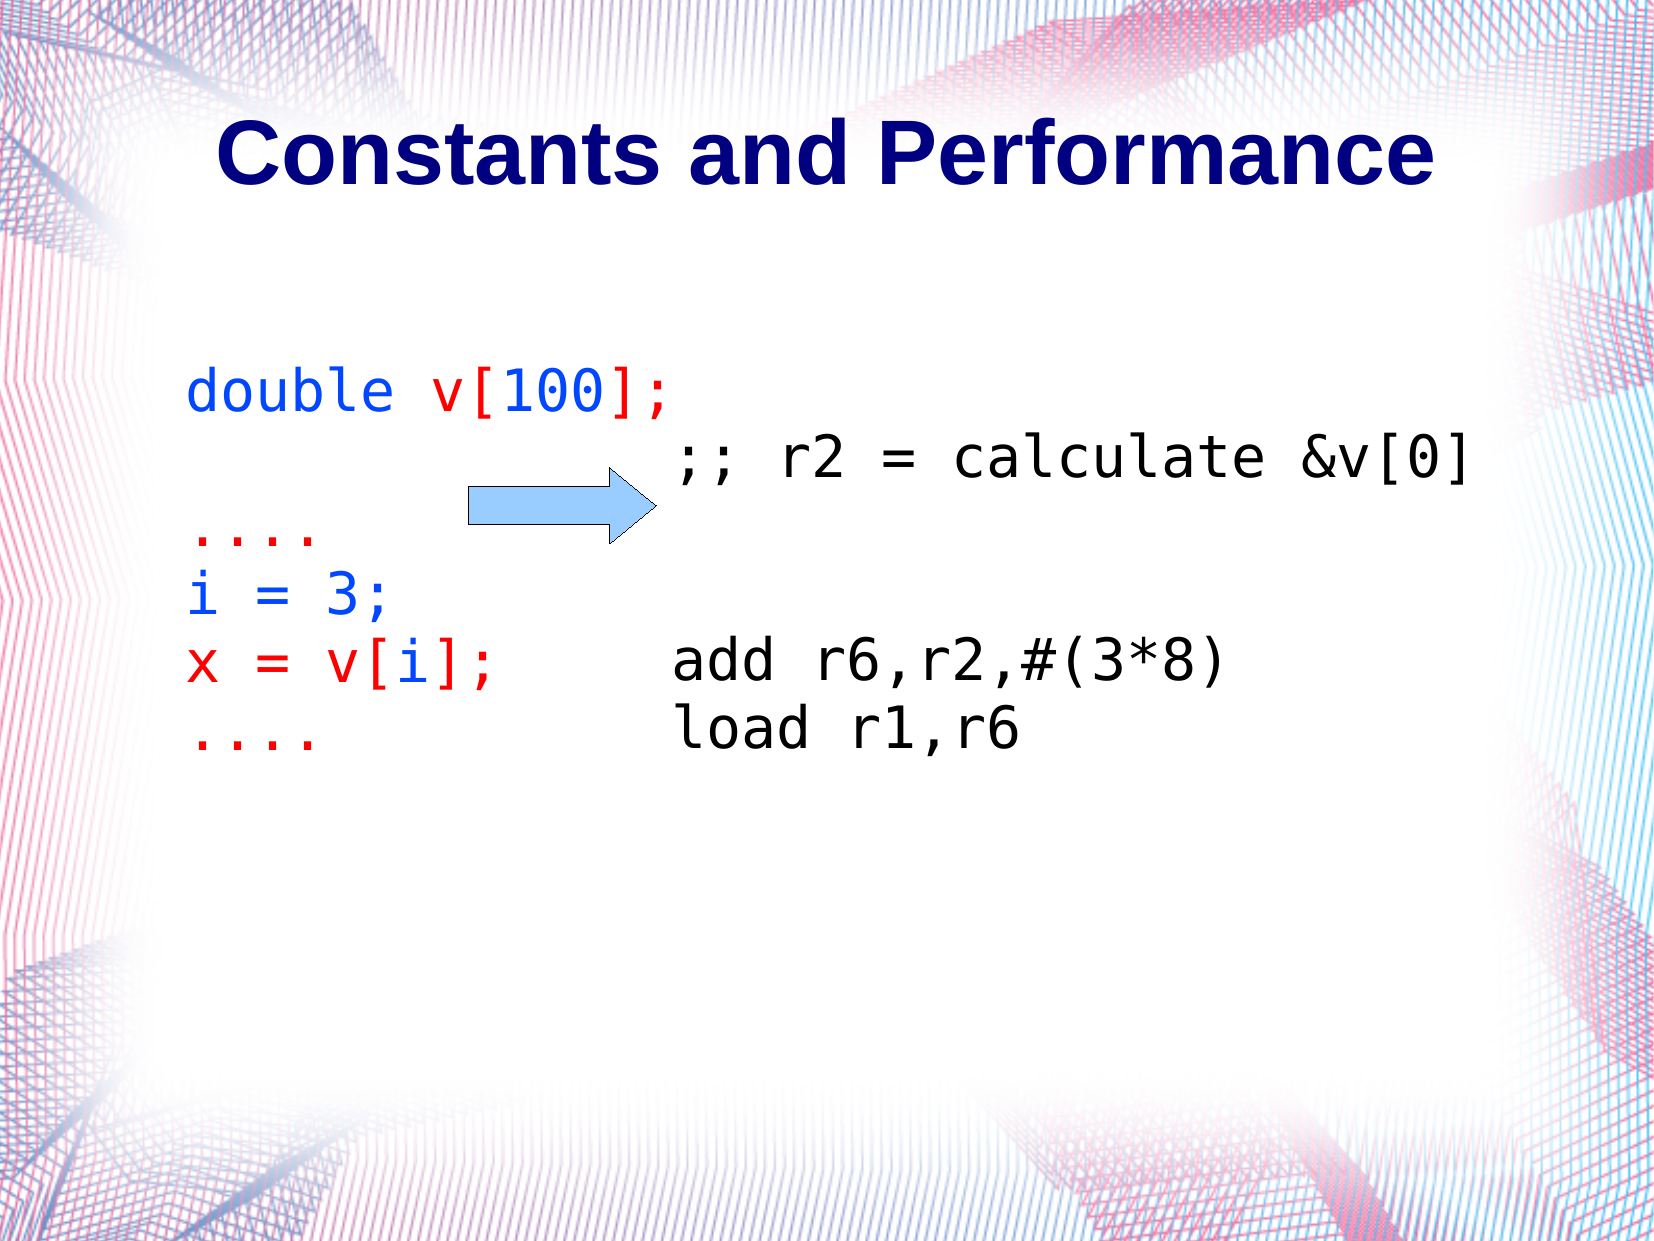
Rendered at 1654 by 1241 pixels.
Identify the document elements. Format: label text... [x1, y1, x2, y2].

text_box [468, 467, 657, 544]
title Constants and Performance [82, 56, 1571, 250]
text_box double v[100]; .... i = 3; x = v[i]; .... [170, 350, 790, 772]
picture [0, 0, 1654, 1241]
text_box ;; r2 = calculate &v[0] add r6,r2,#(3*8) load r1,r6 [656, 348, 1654, 770]
